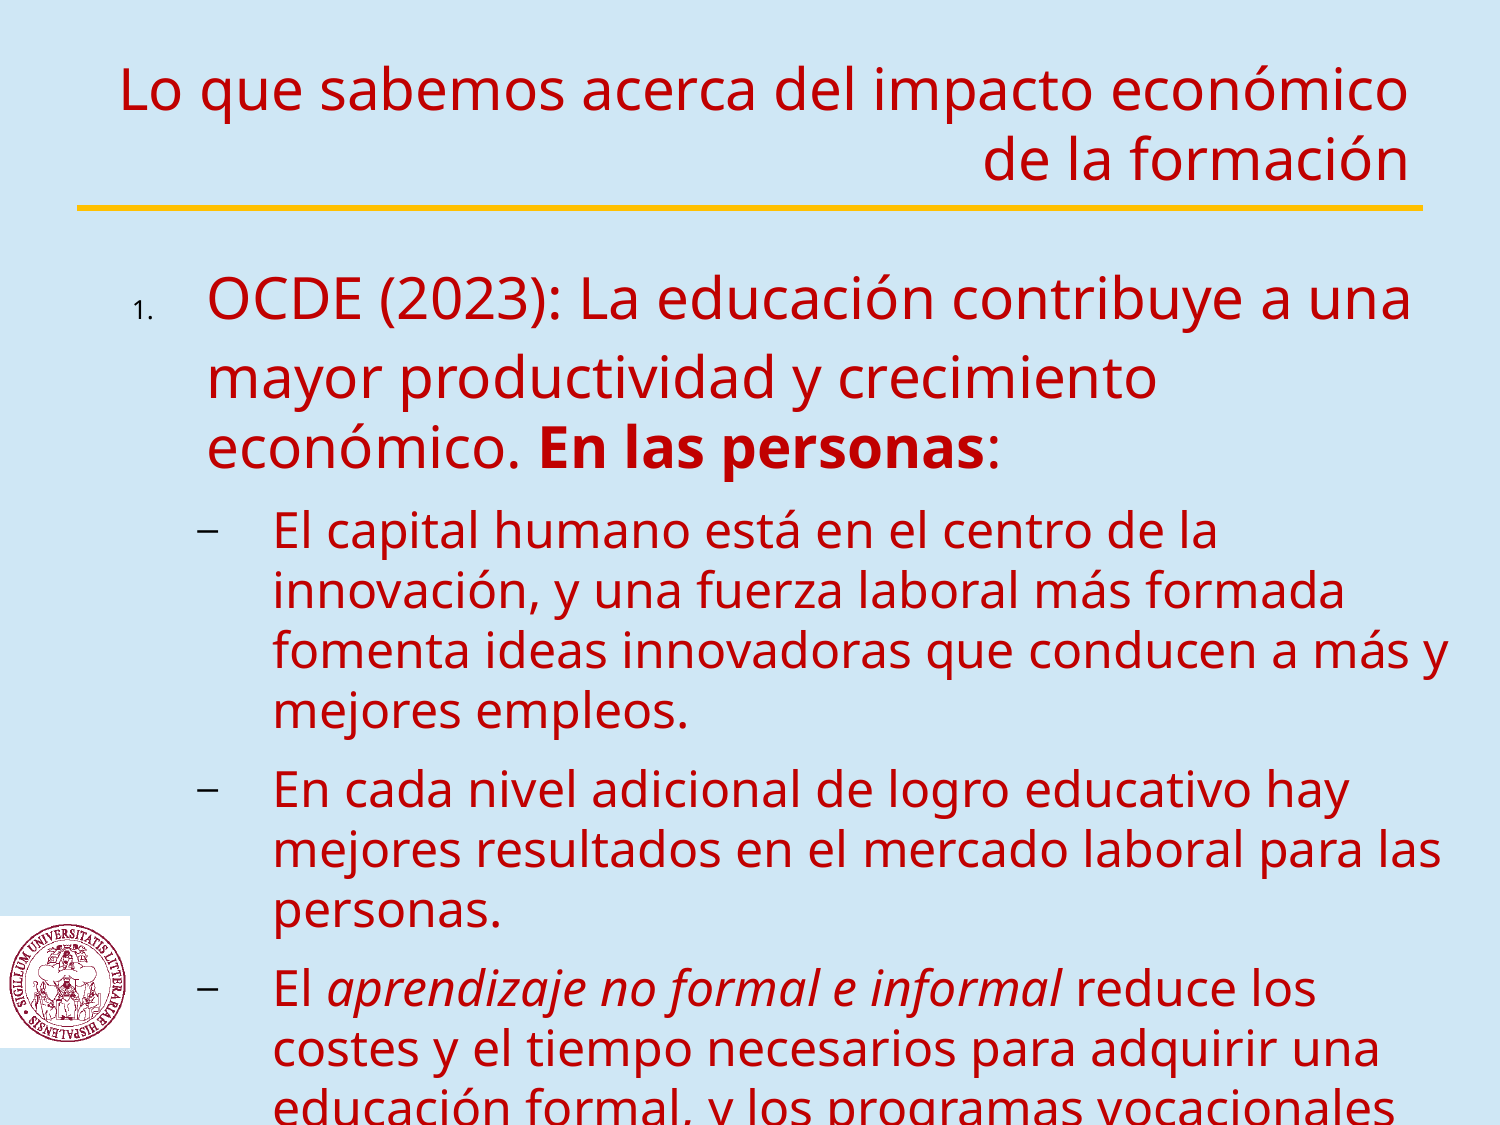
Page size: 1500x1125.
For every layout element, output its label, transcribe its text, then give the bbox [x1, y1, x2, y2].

list OCDE (2023): La educación contribuye a una mayor productividad y crecimiento económico. En las personas: El capital humano está en el centro de la innovación, y una fuerza laboral más formada fomenta ideas innovadoras que conducen a más y mejores empleos. En cada nivel adicional de logro educativo hay mejores resultados en el mercado laboral para las personas. El aprendizaje no formal e informal reduce los costes y el tiempo necesarios para adquirir una educación formal, y los programas vocacionales brindan ayudan a las personas a aprender habilidades técnicas y prácticas que son relevantes para los trabajos disponibles. [120, 255, 1471, 1103]
title Lo que sabemos acerca del impacto económico de la formación [75, 45, 1425, 185]
picture [0, 916, 120, 1048]
